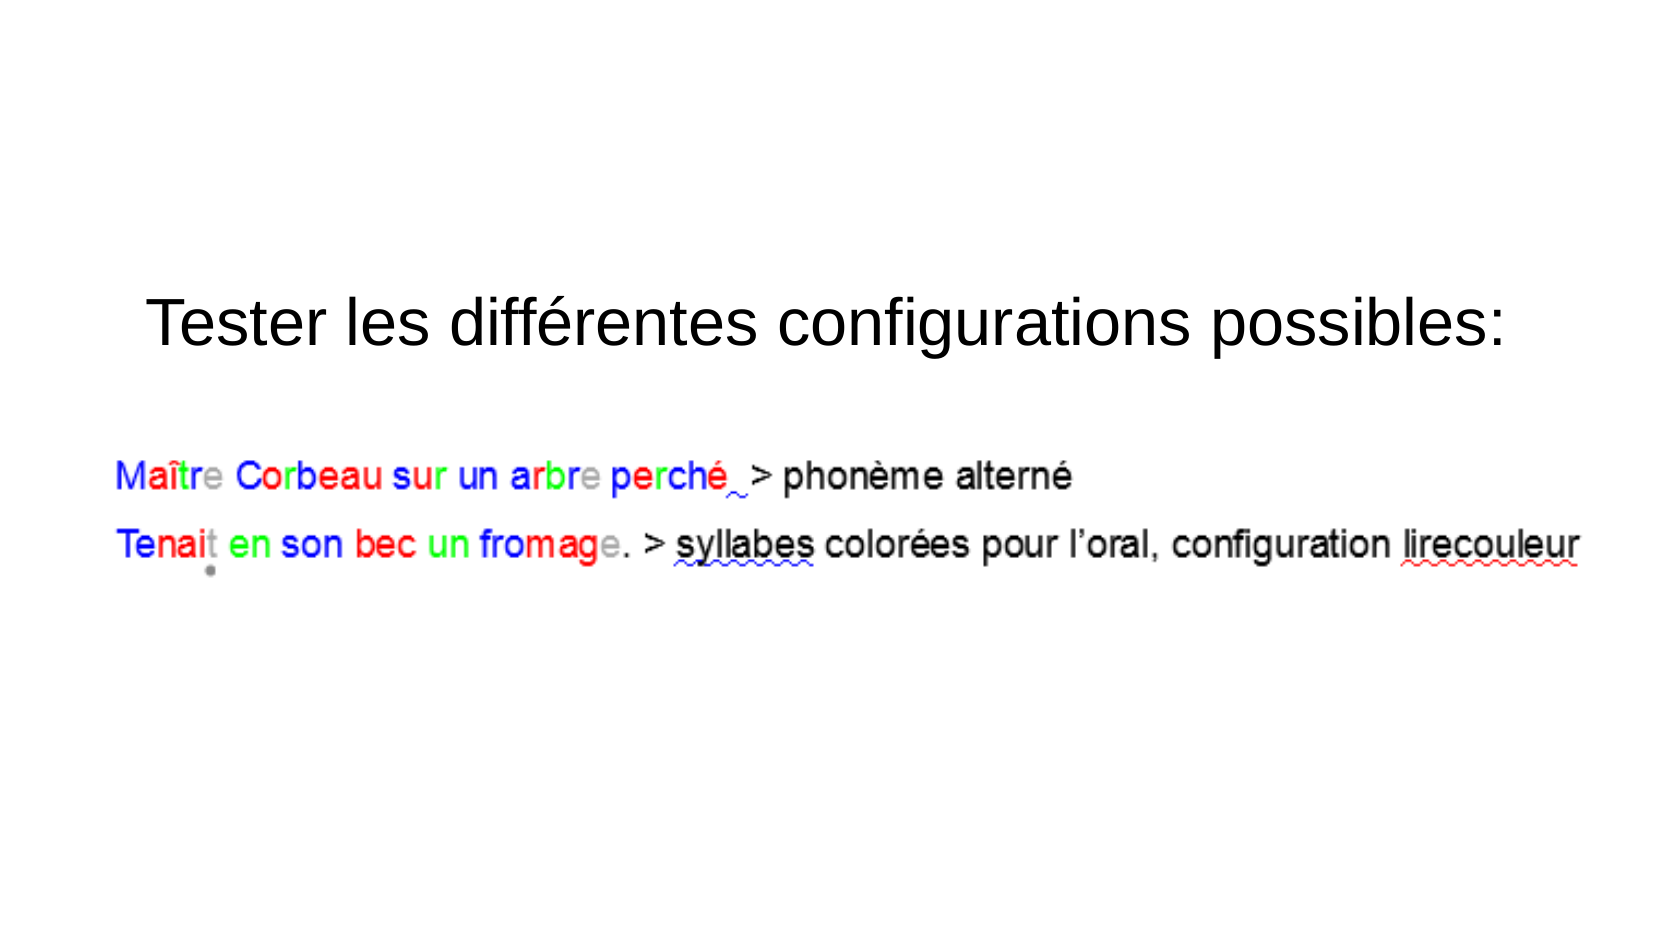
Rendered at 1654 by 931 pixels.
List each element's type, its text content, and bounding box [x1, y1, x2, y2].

subtitle Tester les différentes configurations possibles: [82, 37, 1571, 757]
picture [98, 448, 1602, 591]
